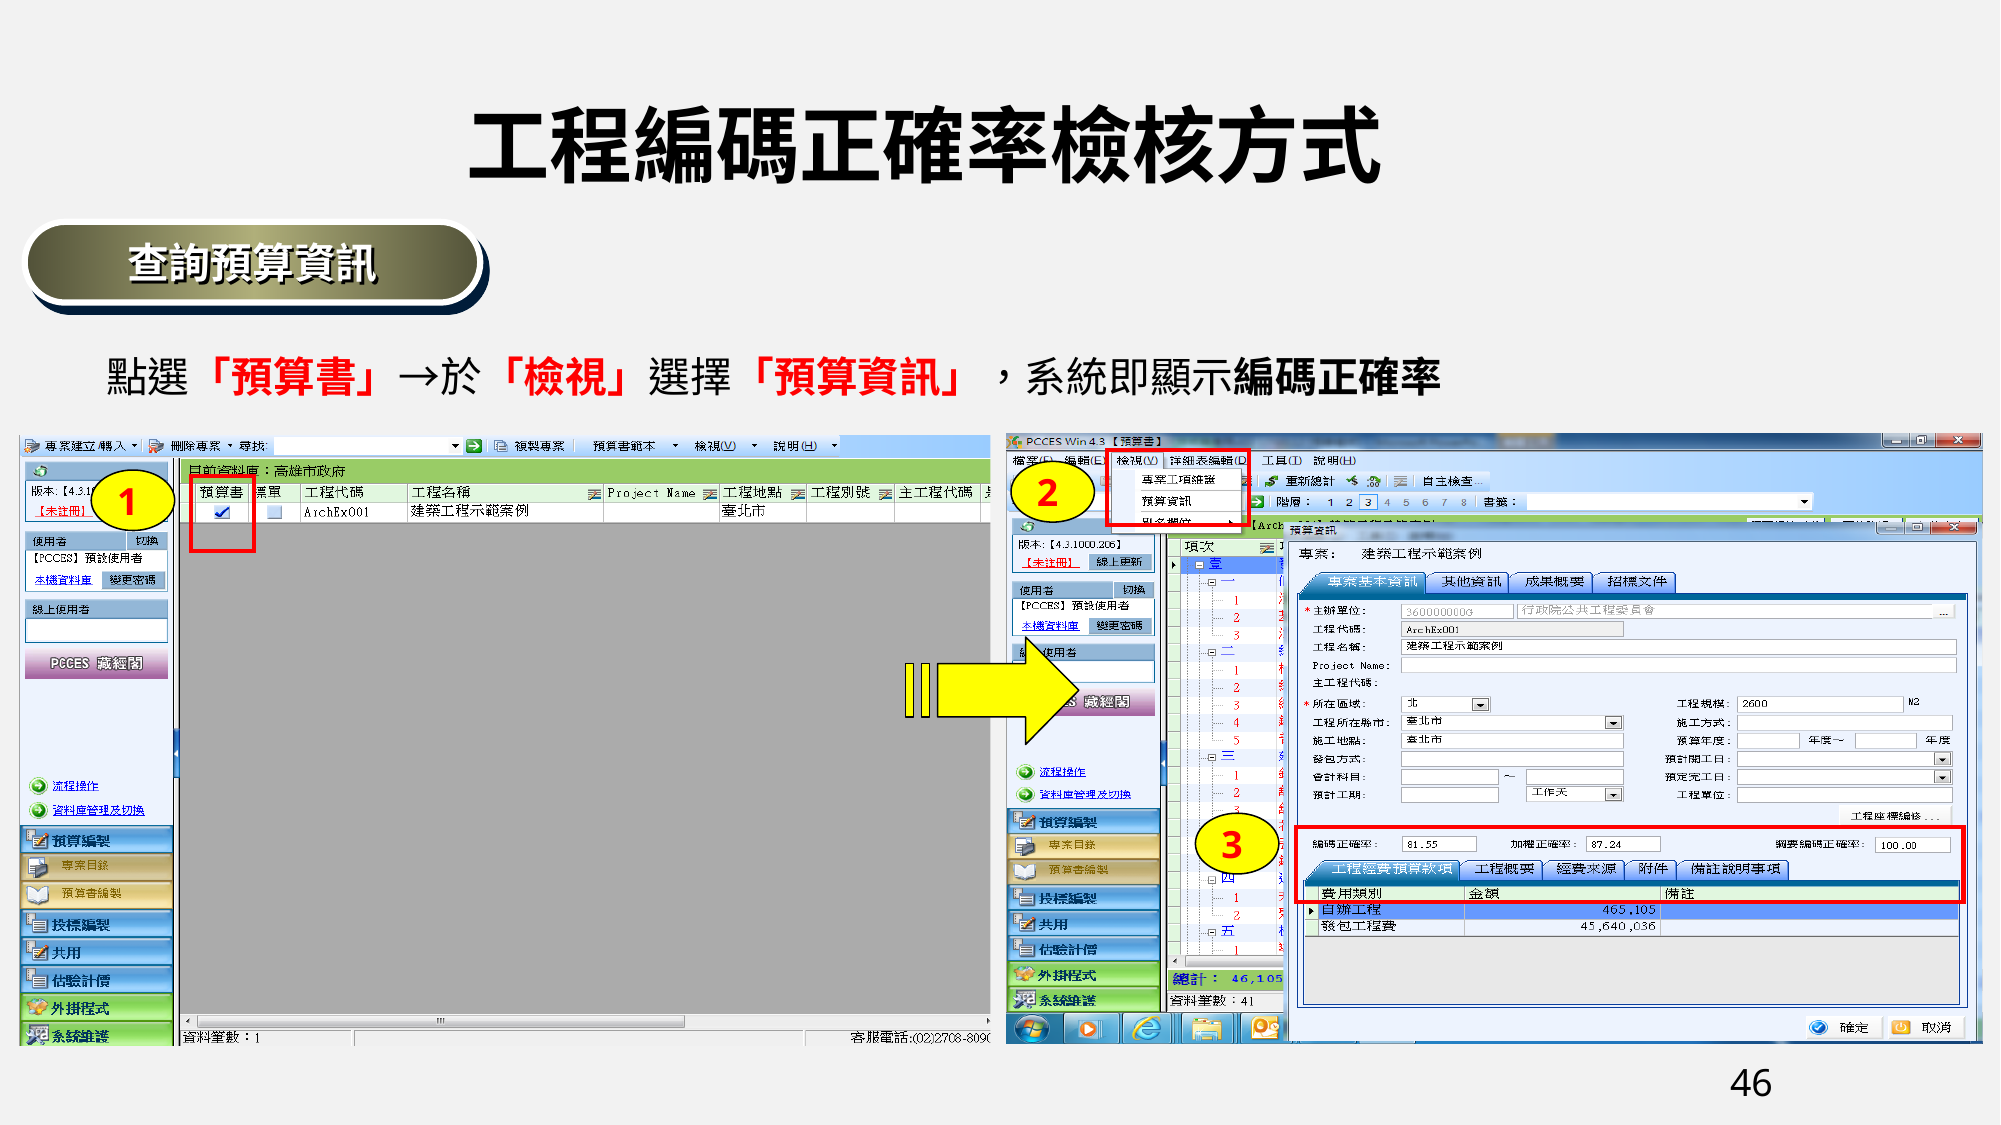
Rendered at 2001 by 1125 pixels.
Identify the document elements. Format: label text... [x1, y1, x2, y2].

text_box [1107, 449, 1249, 511]
text_box [905, 663, 914, 717]
text_box [161, 477, 175, 523]
text_box 46 [1518, 1051, 1985, 1104]
text_box [921, 663, 930, 717]
text_box 查詢預算資訊 [24, 221, 481, 303]
text_box [1011, 472, 1021, 512]
picture [1006, 433, 1983, 1044]
text_box [190, 476, 254, 537]
text_box 工程編碼正確率檢核方式 [24, 84, 1825, 202]
text_box [1265, 821, 1279, 867]
text_box [1195, 823, 1206, 864]
text_box 3 [1206, 813, 1265, 875]
text_box 1 [102, 470, 161, 531]
text_box 2 [1021, 461, 1081, 523]
text_box 點選「預算書」→於「檢視」選擇「預算資訊」，系統即顯示編碼正確率 [91, 343, 1964, 408]
text_box [937, 636, 1079, 745]
text_box [1081, 469, 1095, 515]
text_box [1296, 827, 1964, 888]
picture [13, 435, 991, 1046]
text_box [91, 479, 102, 521]
